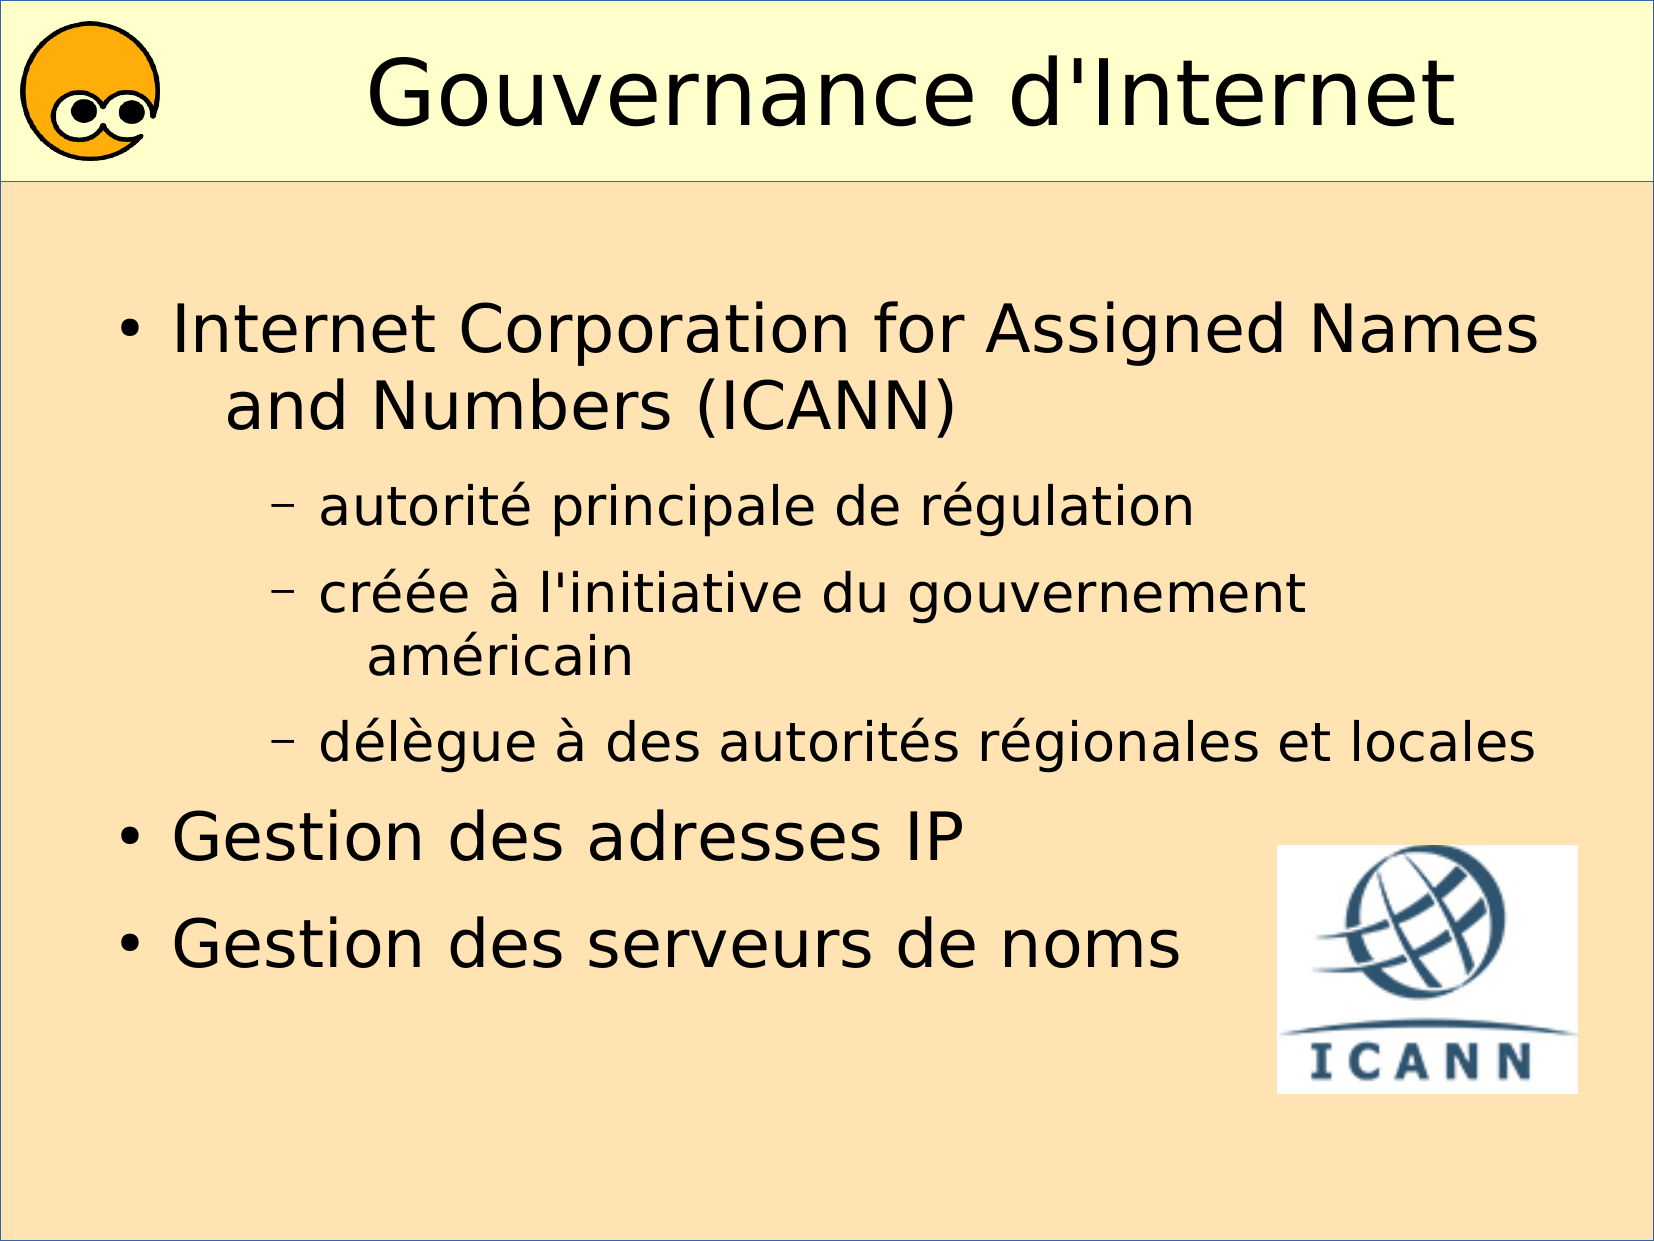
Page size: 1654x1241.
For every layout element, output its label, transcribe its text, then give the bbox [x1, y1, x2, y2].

picture [1277, 845, 1578, 1094]
title Gouvernance d'Internet [203, 33, 1620, 154]
picture [20, 21, 160, 161]
list Internet Corporation for Assigned Names and Numbers (ICANN) autorité principale de régulation créée à l'initiative du gouvernement américain délègue à des autorités régionales et locales Gestion des adresses IP Gestion des serveurs de noms [82, 290, 1571, 1109]
